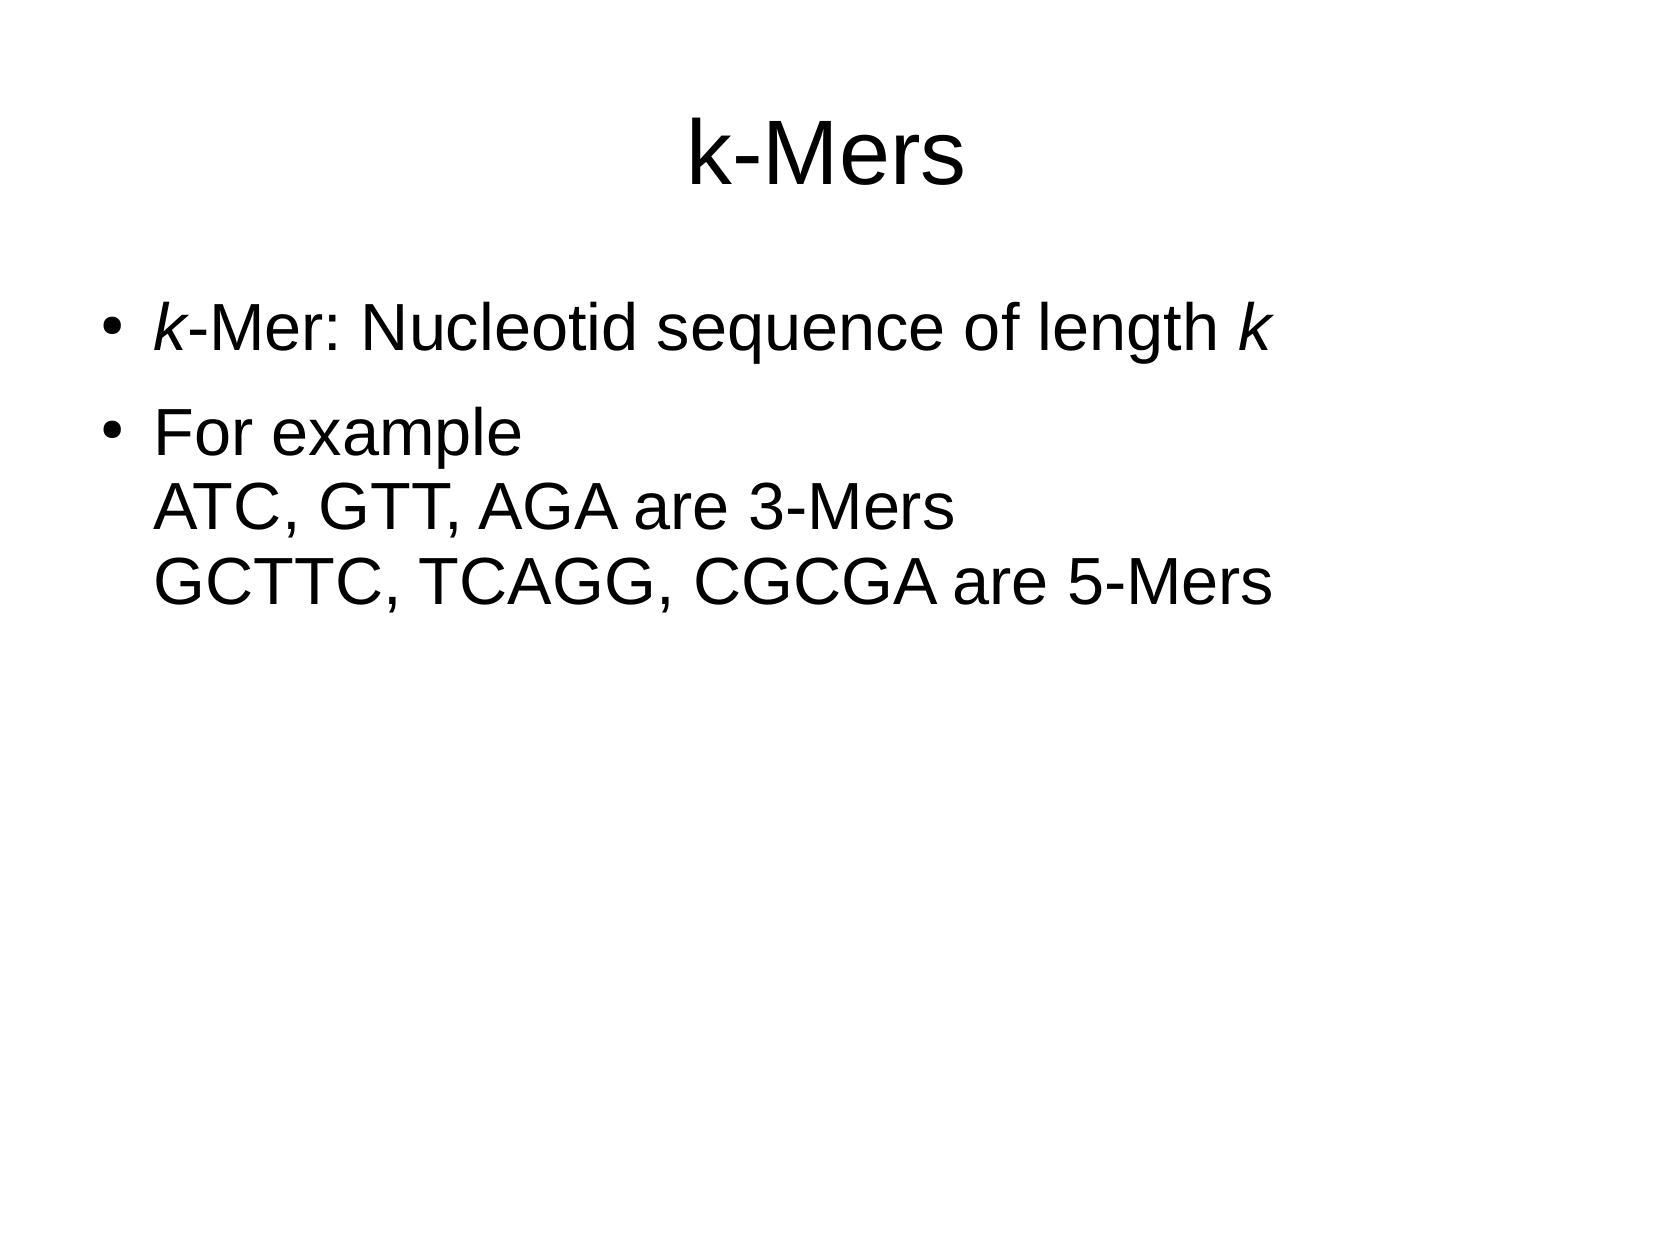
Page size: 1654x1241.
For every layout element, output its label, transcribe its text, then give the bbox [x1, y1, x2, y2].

list k-Mer: Nucleotid sequence of length k For example ATC, GTT, AGA are 3-Mers GCTTC, TCAGG, CGCGA are 5-Mers [82, 290, 1571, 1109]
title k-Mers [82, 49, 1571, 257]
